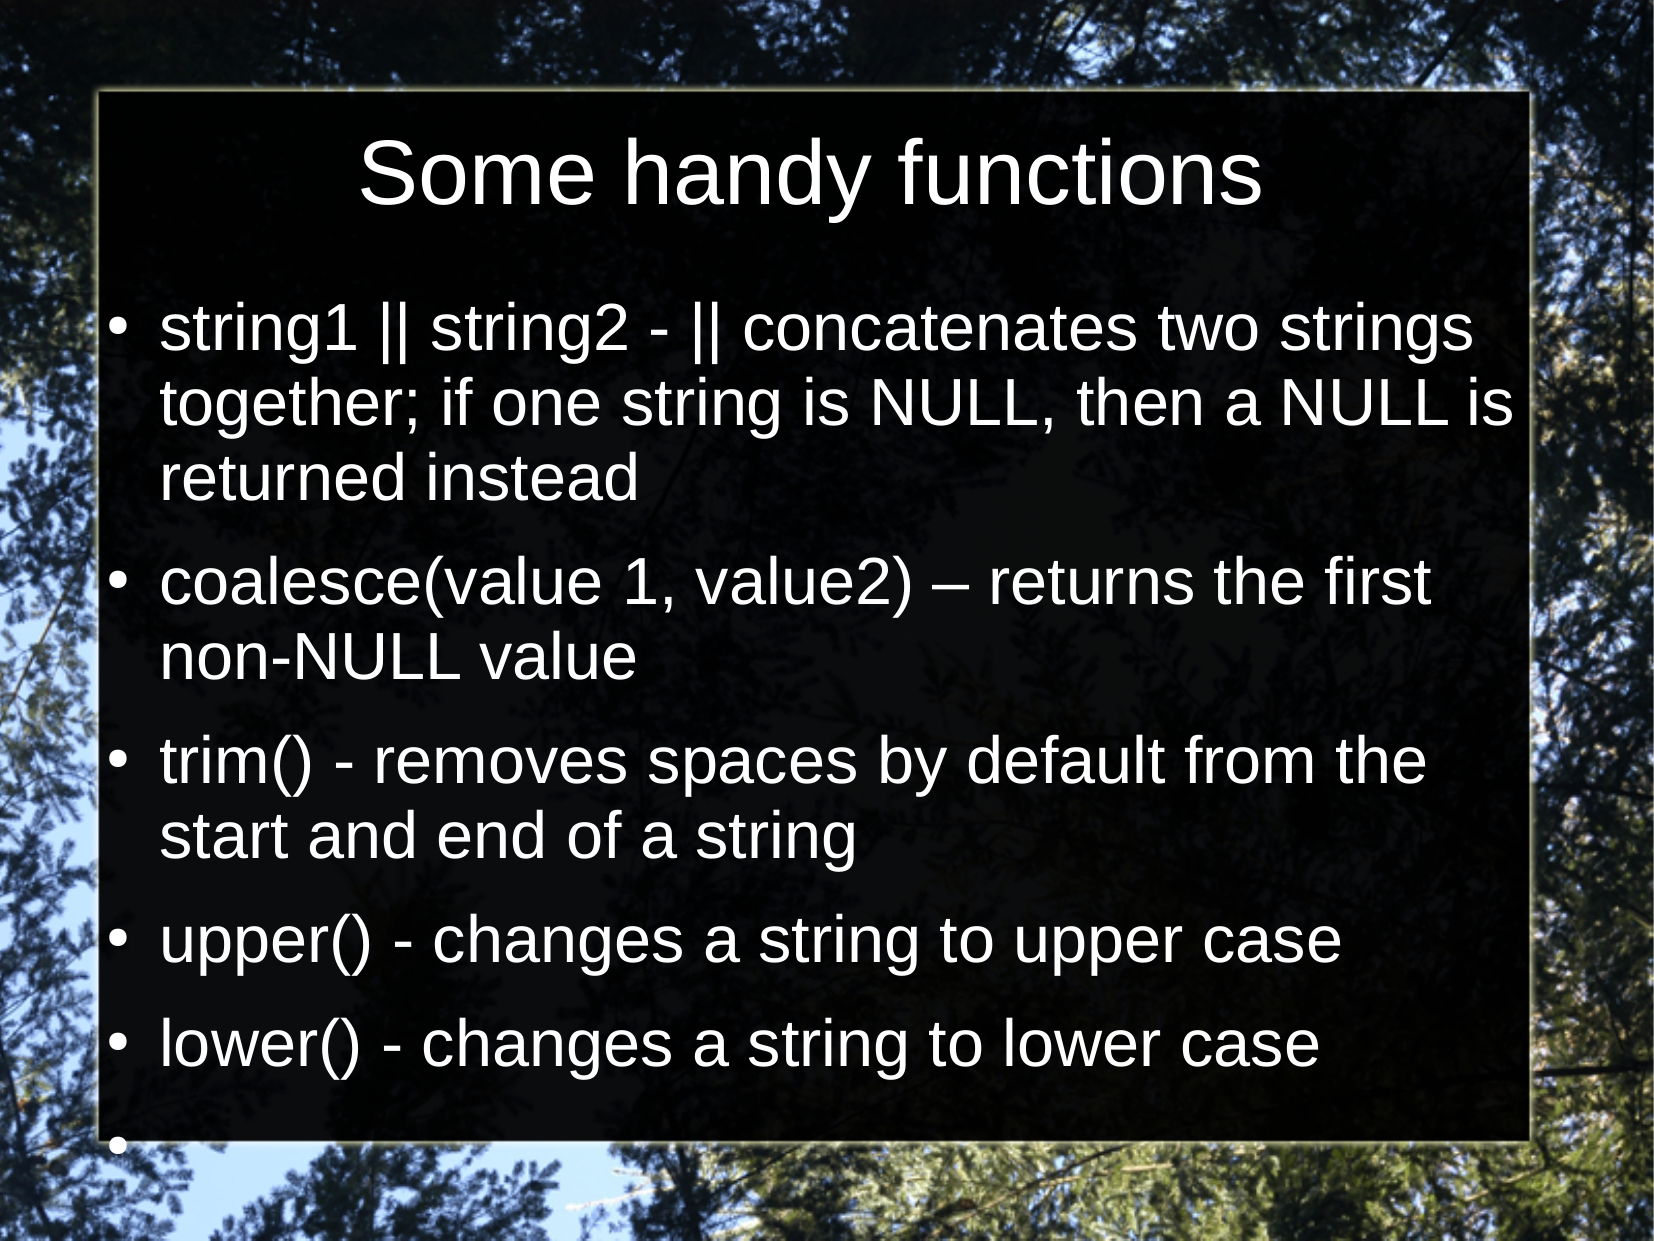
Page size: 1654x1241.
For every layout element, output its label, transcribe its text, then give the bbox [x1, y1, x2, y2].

list string1 || string2 - || concatenates two strings together; if one string is NULL, then a NULL is returned instead coalesce(value 1, value2) – returns the first non-NULL value trim() - removes spaces by default from the start and end of a string upper() - changes a string to upper case lower() - changes a string to lower case [88, 290, 1536, 1186]
title Some handy functions [88, 88, 1536, 257]
picture [0, 0, 1654, 1241]
